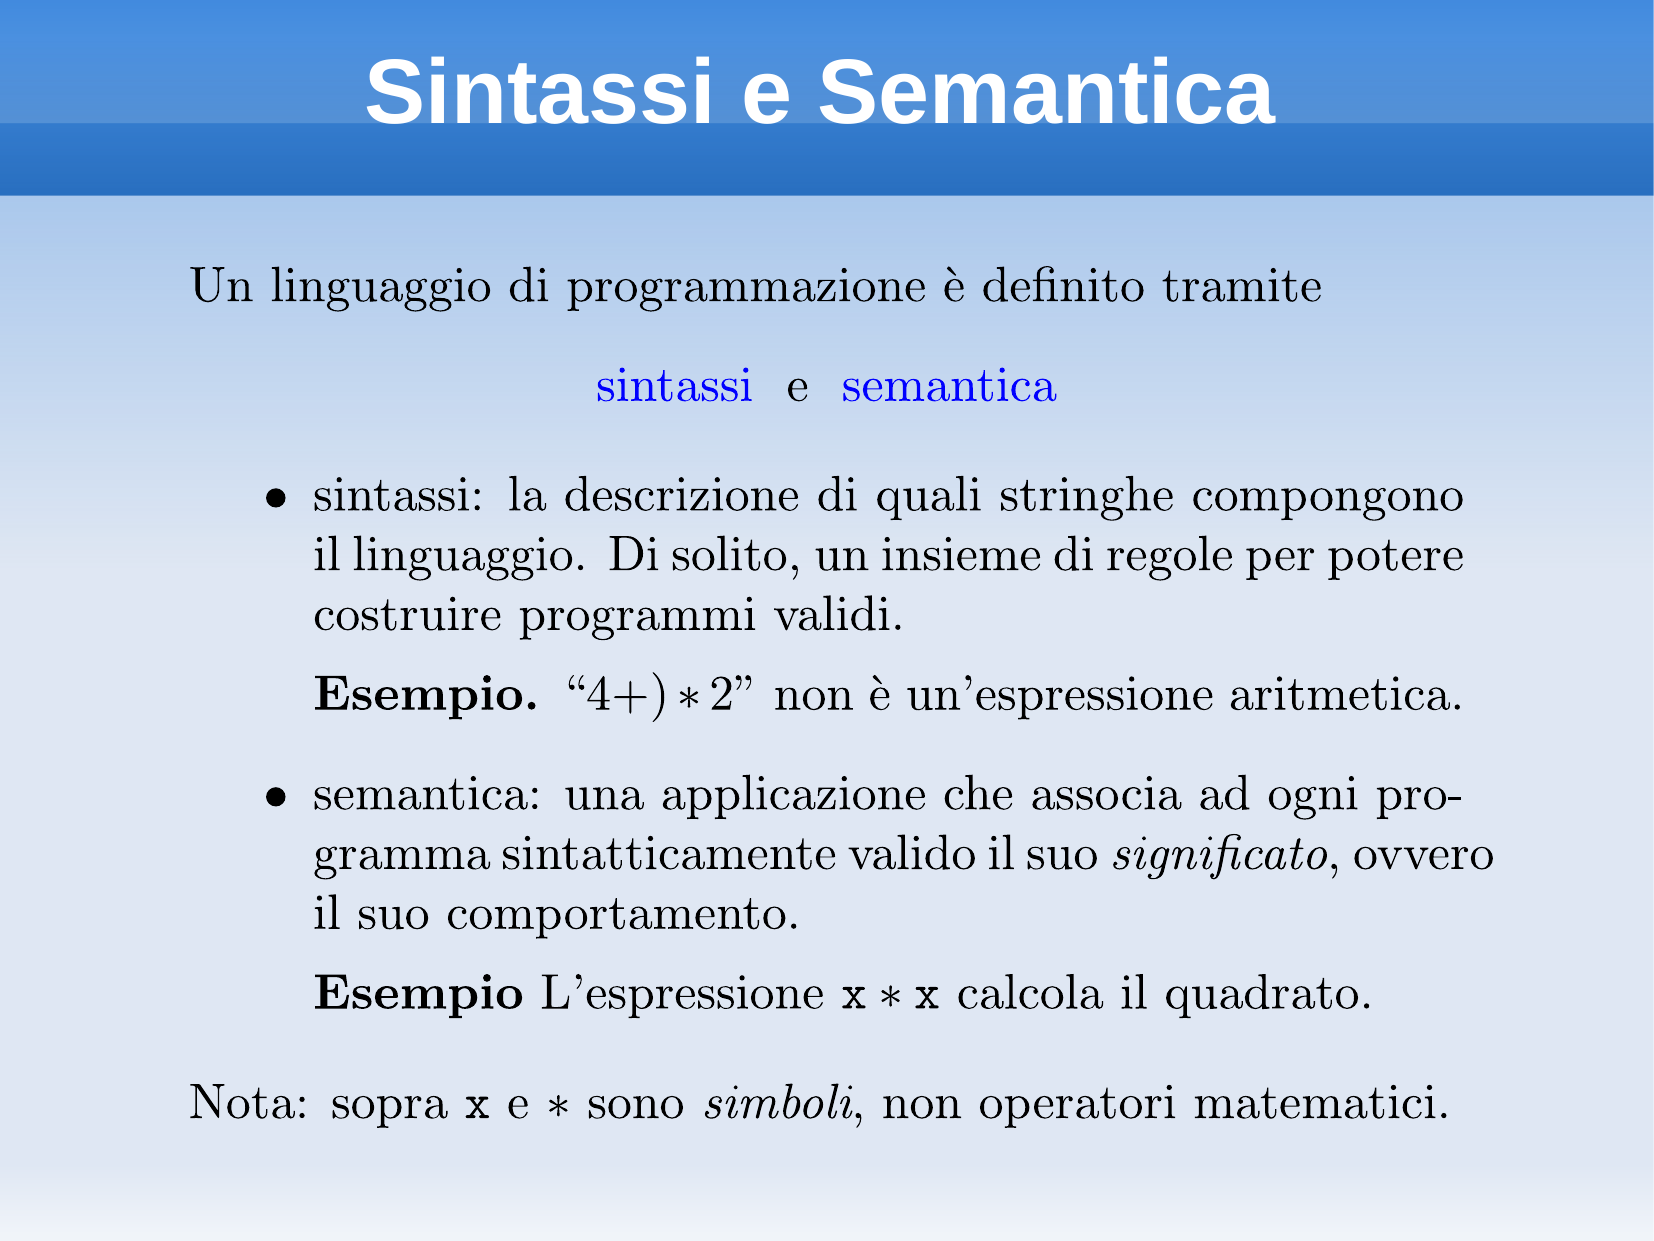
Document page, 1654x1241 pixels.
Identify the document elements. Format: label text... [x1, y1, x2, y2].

text_box [188, 266, 1495, 1128]
picture [0, 0, 1654, 1241]
title Sintassi e Semantica [76, 0, 1565, 196]
